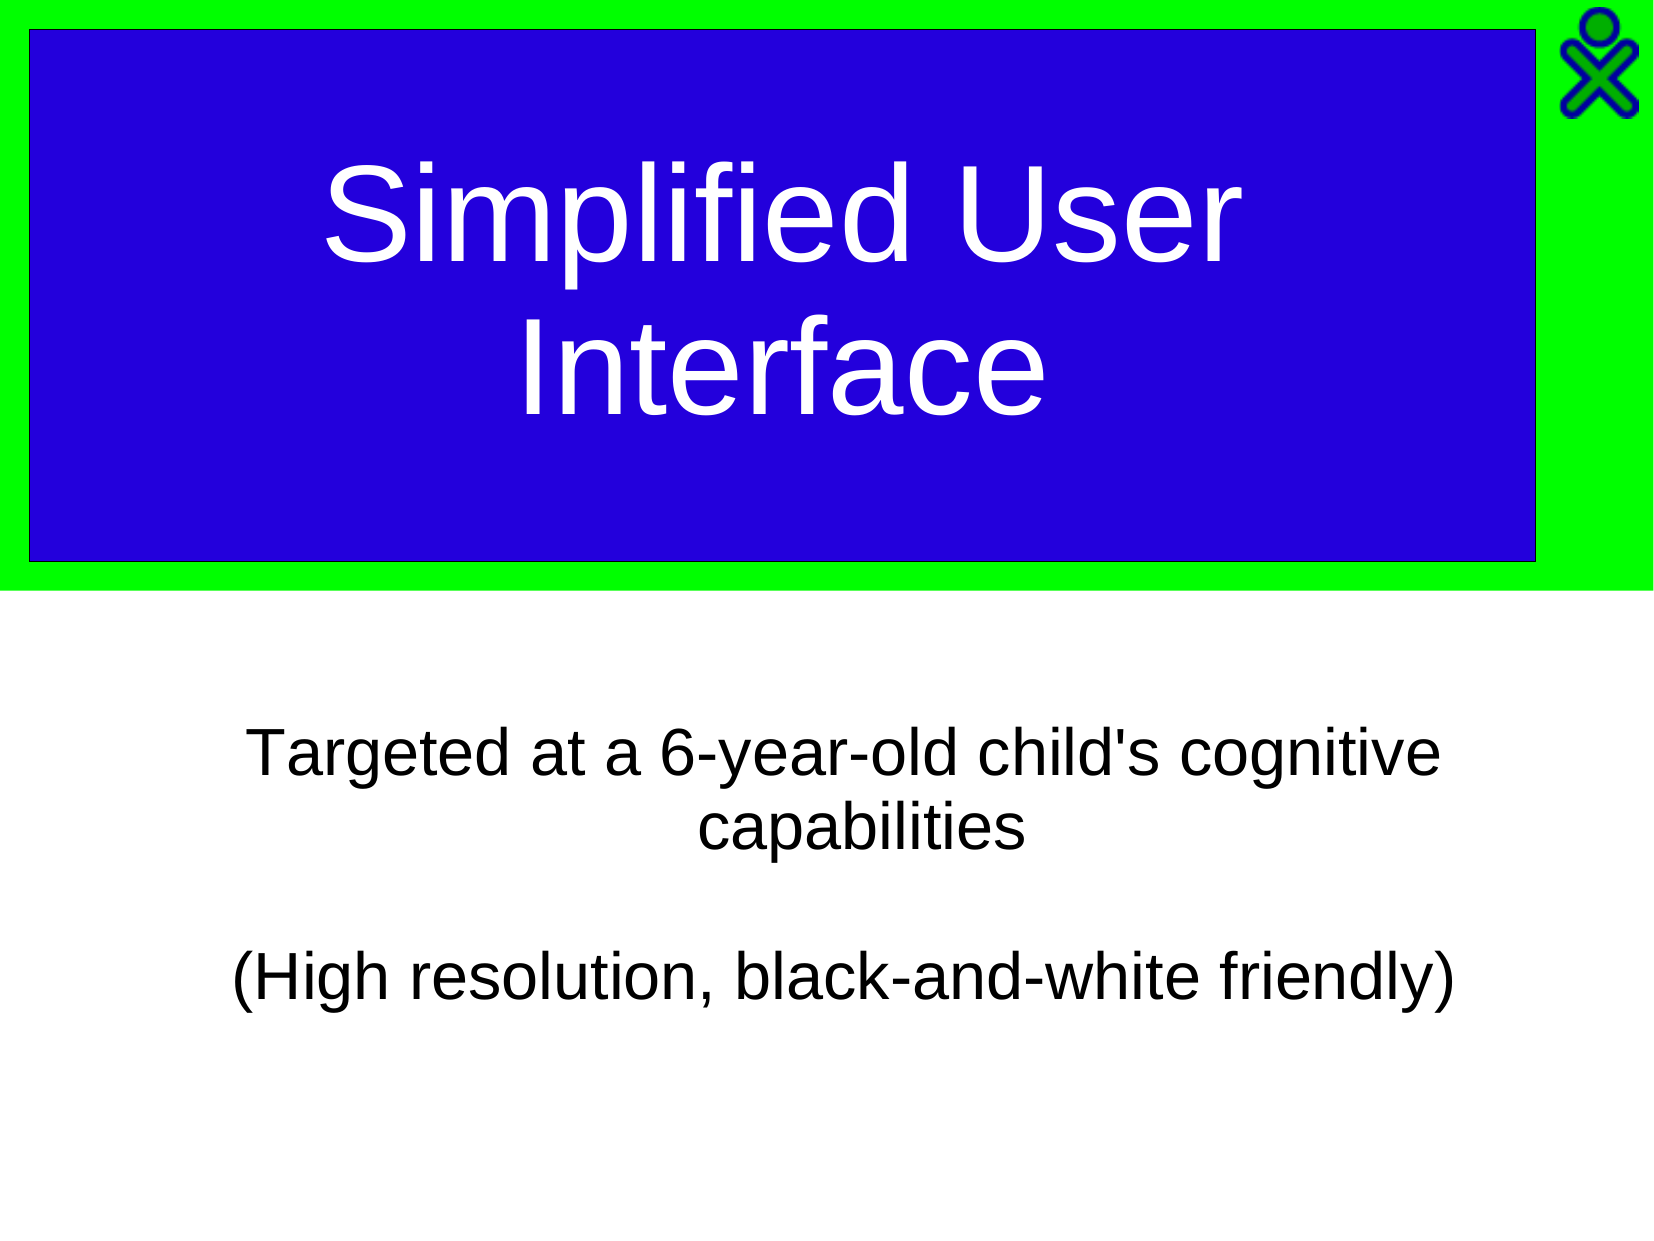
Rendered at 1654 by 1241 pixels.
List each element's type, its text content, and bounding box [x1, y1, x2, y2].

picture [1559, 7, 1639, 119]
title Simplified User Interface [59, 56, 1506, 525]
subtitle Targeted at a 6-year-old child's cognitive capabilities (High resolution, black-and-white friendly) [82, 627, 1571, 1102]
